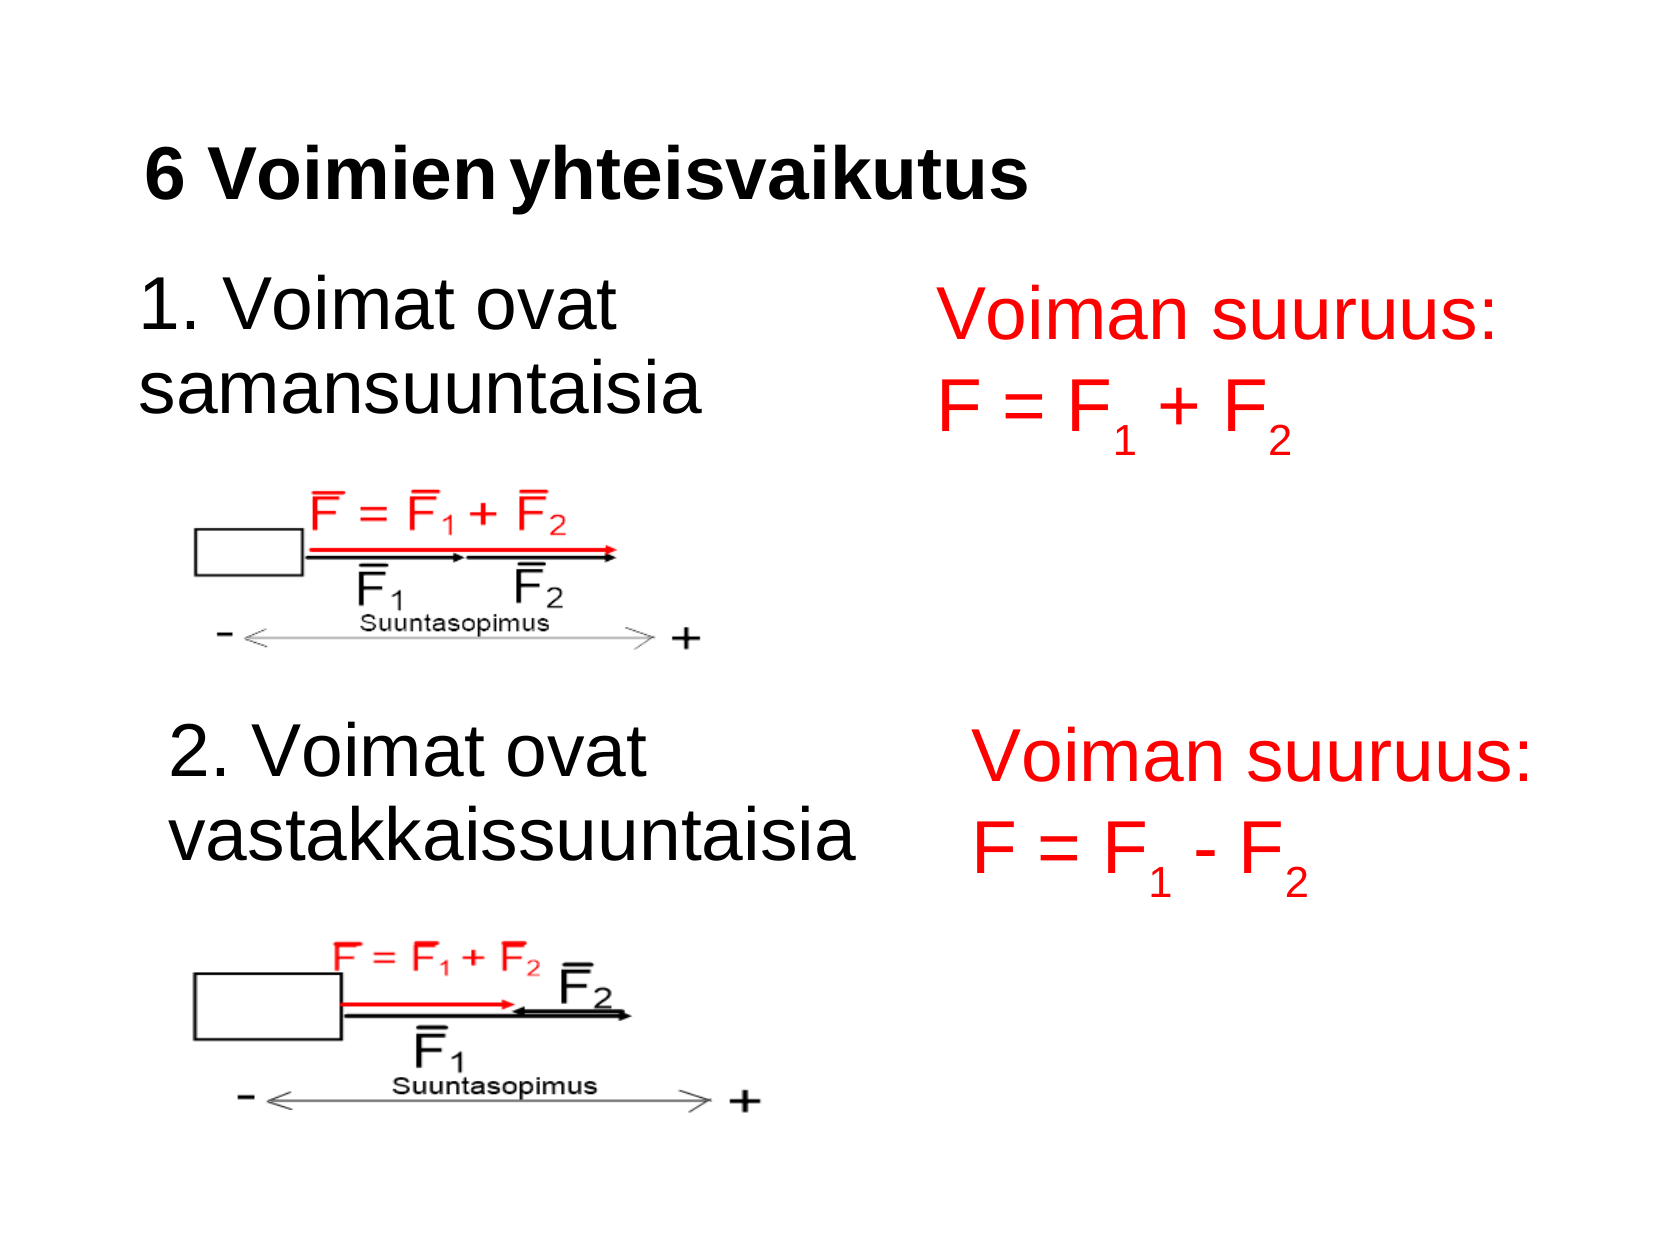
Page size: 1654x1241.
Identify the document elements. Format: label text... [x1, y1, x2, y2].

text_box 1. Voimat ovat samansuuntaisia [123, 250, 768, 434]
text_box Voiman suuruus: F = F1 + F2 [921, 259, 1536, 527]
picture [141, 440, 720, 686]
text_box Voiman suuruus: F = F1 - F2 [956, 701, 1595, 969]
text_box 6 Voimien yhteisvaikutus [129, 120, 1229, 388]
text_box 2. Voimat ovat vastakkaissuuntaisia [153, 696, 910, 964]
picture [108, 897, 862, 1158]
